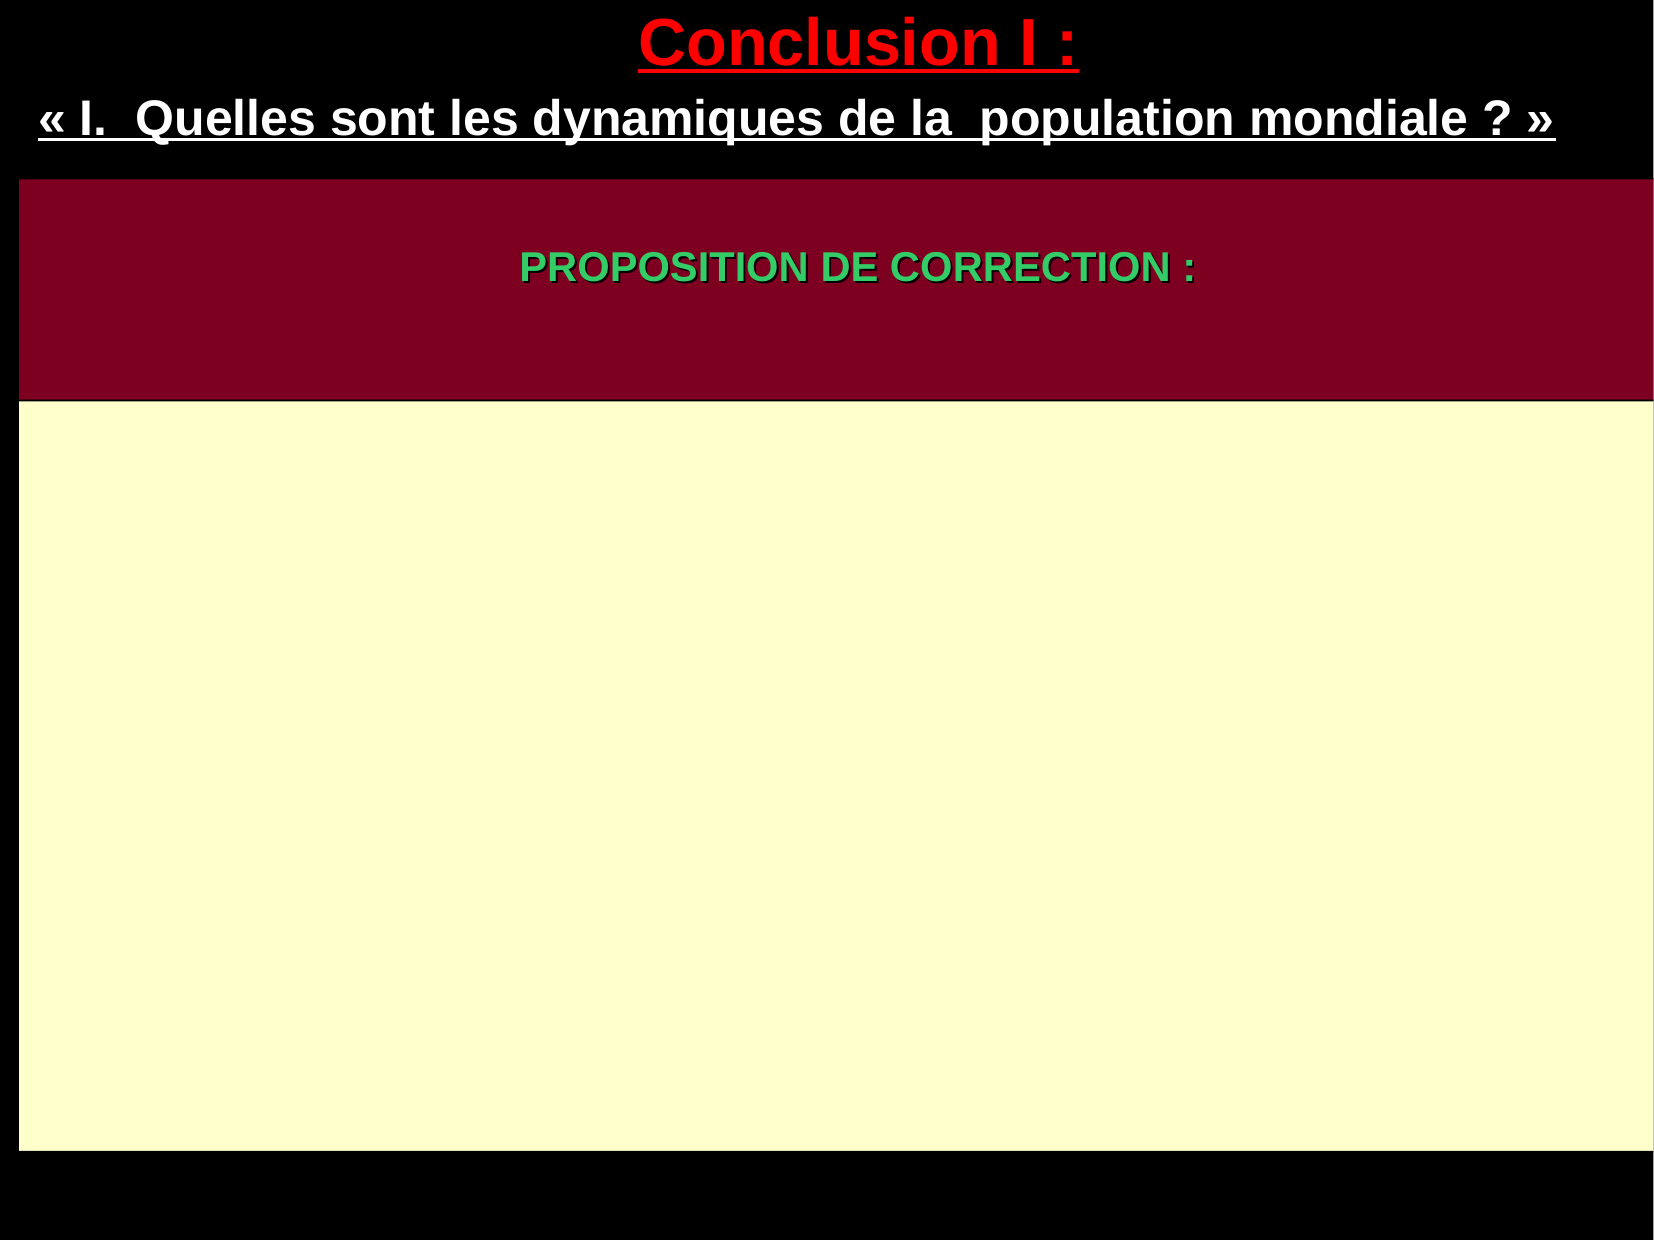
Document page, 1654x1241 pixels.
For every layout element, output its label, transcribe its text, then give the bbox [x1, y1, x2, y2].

text_box [18, 400, 1654, 1152]
text_box Conclusion I : [63, 0, 1654, 89]
text_box PROPOSITION DE CORRECTION : [18, 178, 1654, 400]
text_box « I. Quelles sont les dynamiques de la population mondiale ? » [0, 82, 1625, 266]
